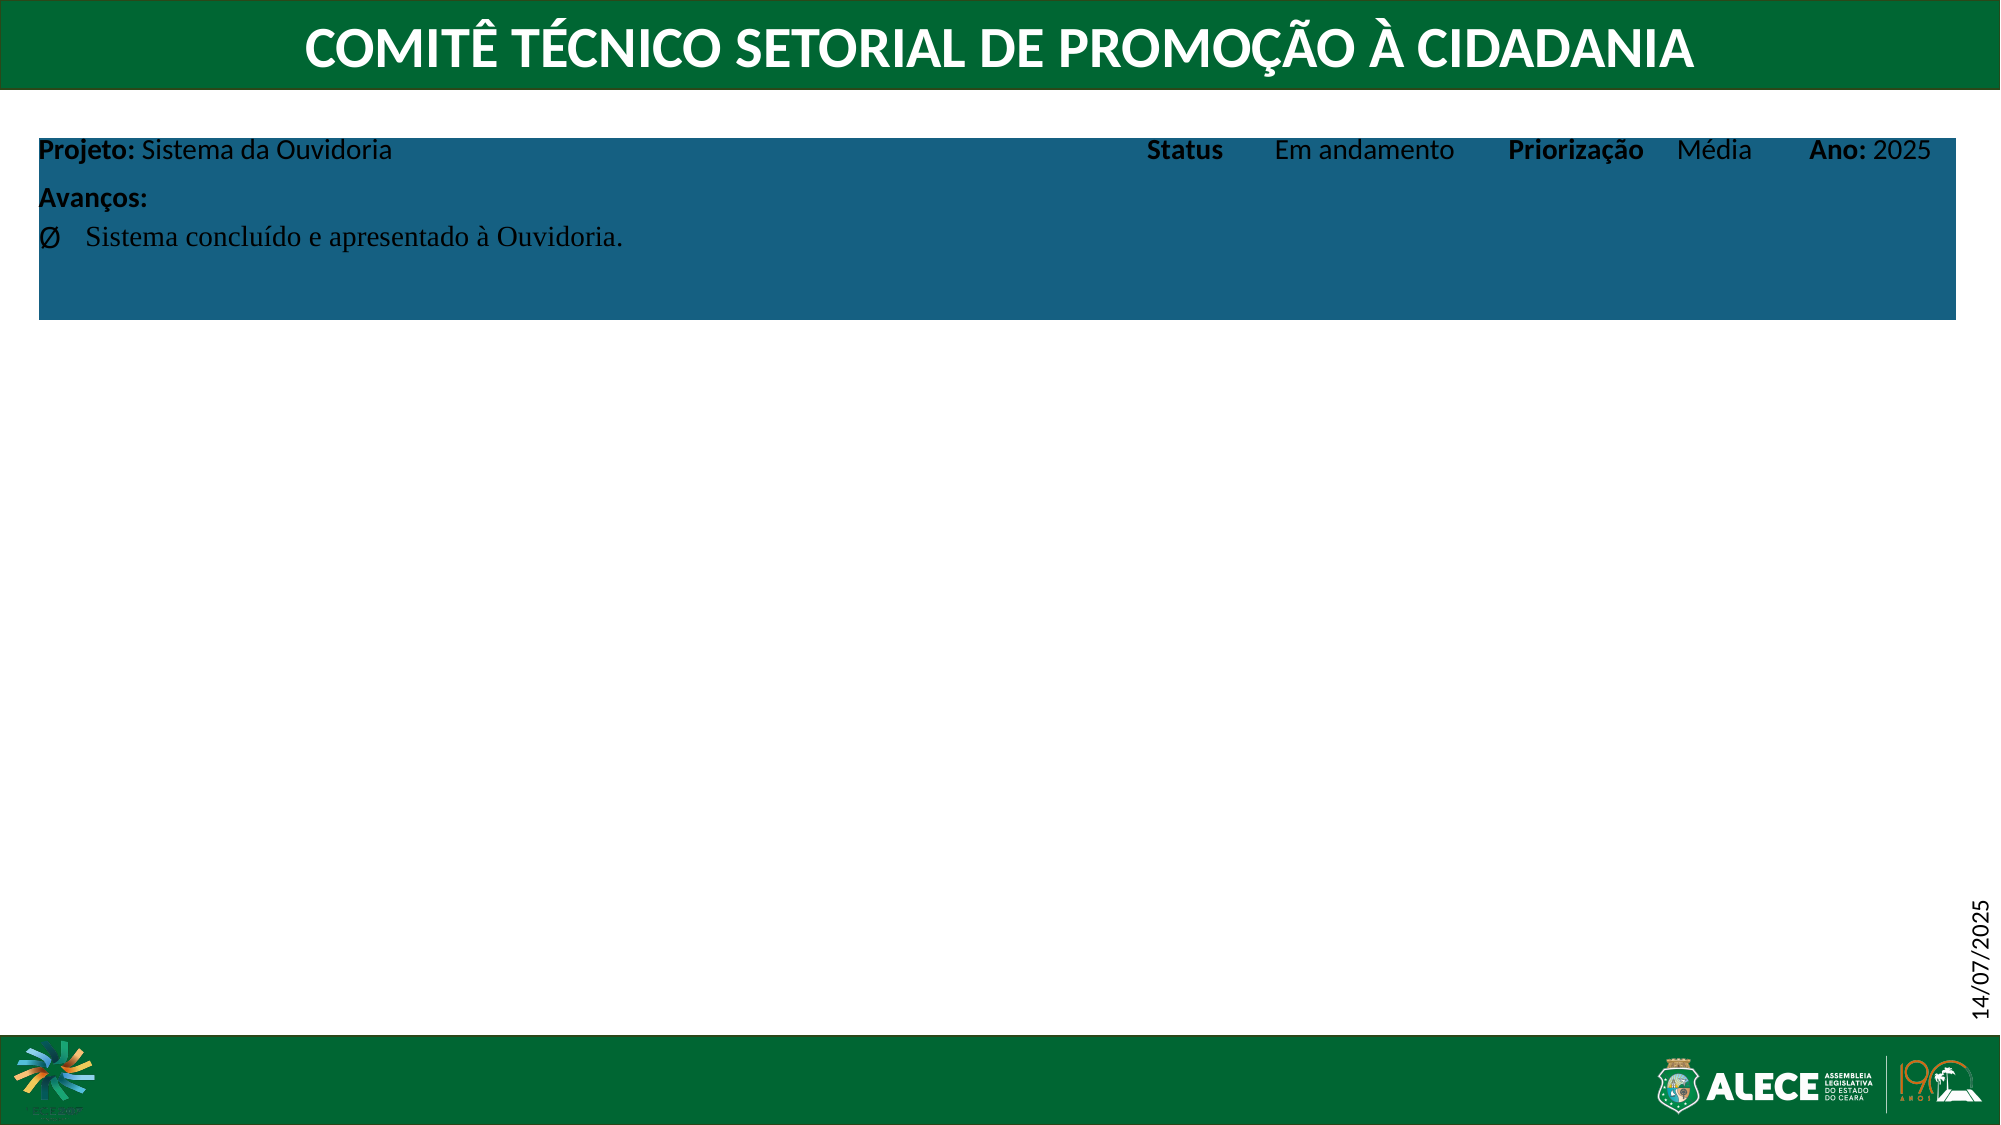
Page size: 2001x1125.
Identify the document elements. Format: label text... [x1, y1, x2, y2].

table_header Priorização [1478, 138, 1644, 185]
text_box 14/07/2025 [1956, 883, 2000, 1037]
table_header Ano: 2025 [1785, 138, 1956, 185]
text_box COMITÊ TÉCNICO SETORIAL DE PROMOÇÃO À CIDADANIA [0, 0, 2000, 89]
picture [1625, 982, 2000, 1125]
table_cell Avanços: Sistema concluído e apresentado à Ouvidoria. [39, 185, 1956, 320]
table_header Projeto: Sistema da Ouvidoria [39, 138, 1118, 185]
table_header Status [1118, 138, 1252, 185]
text_box [0, 1036, 1625, 1125]
table_header Em andamento [1252, 138, 1478, 185]
table_header Média [1644, 138, 1785, 185]
